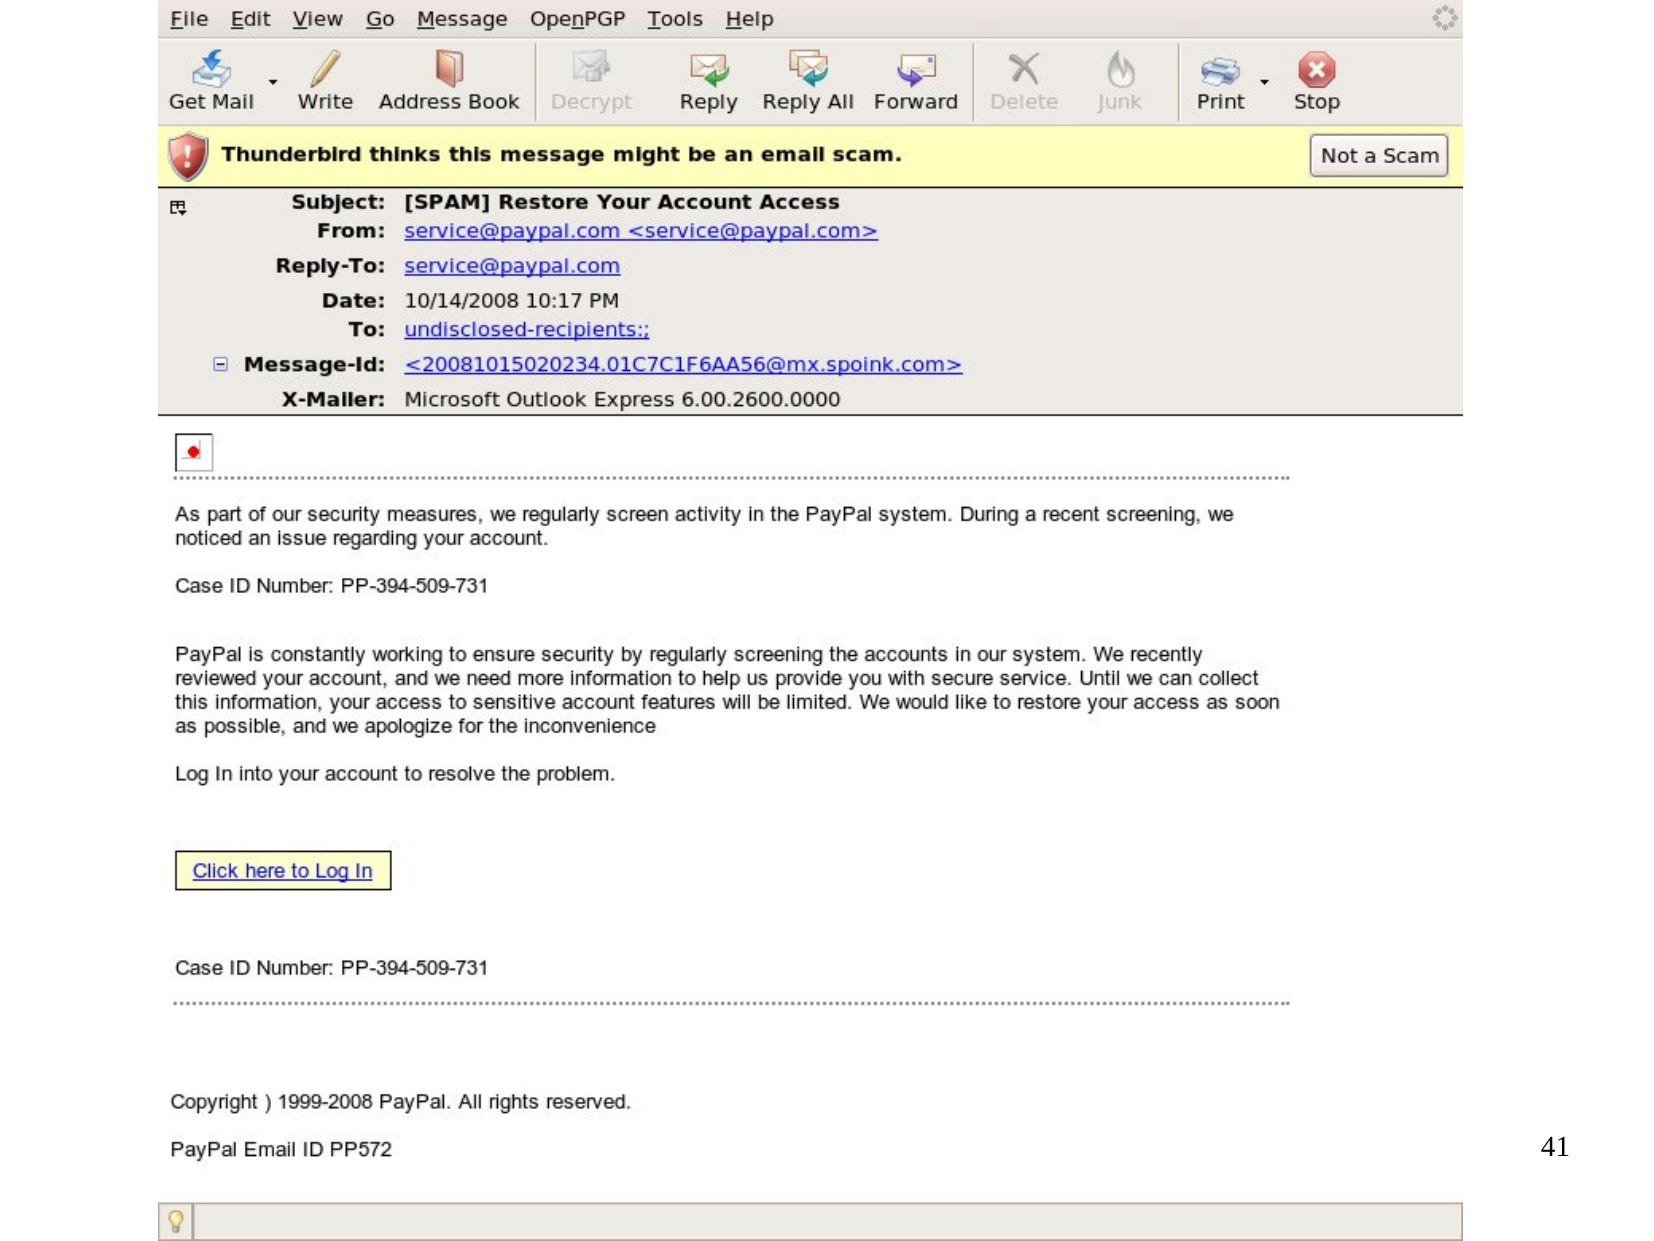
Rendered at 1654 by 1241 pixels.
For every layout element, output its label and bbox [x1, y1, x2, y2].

picture [158, 0, 1463, 1241]
